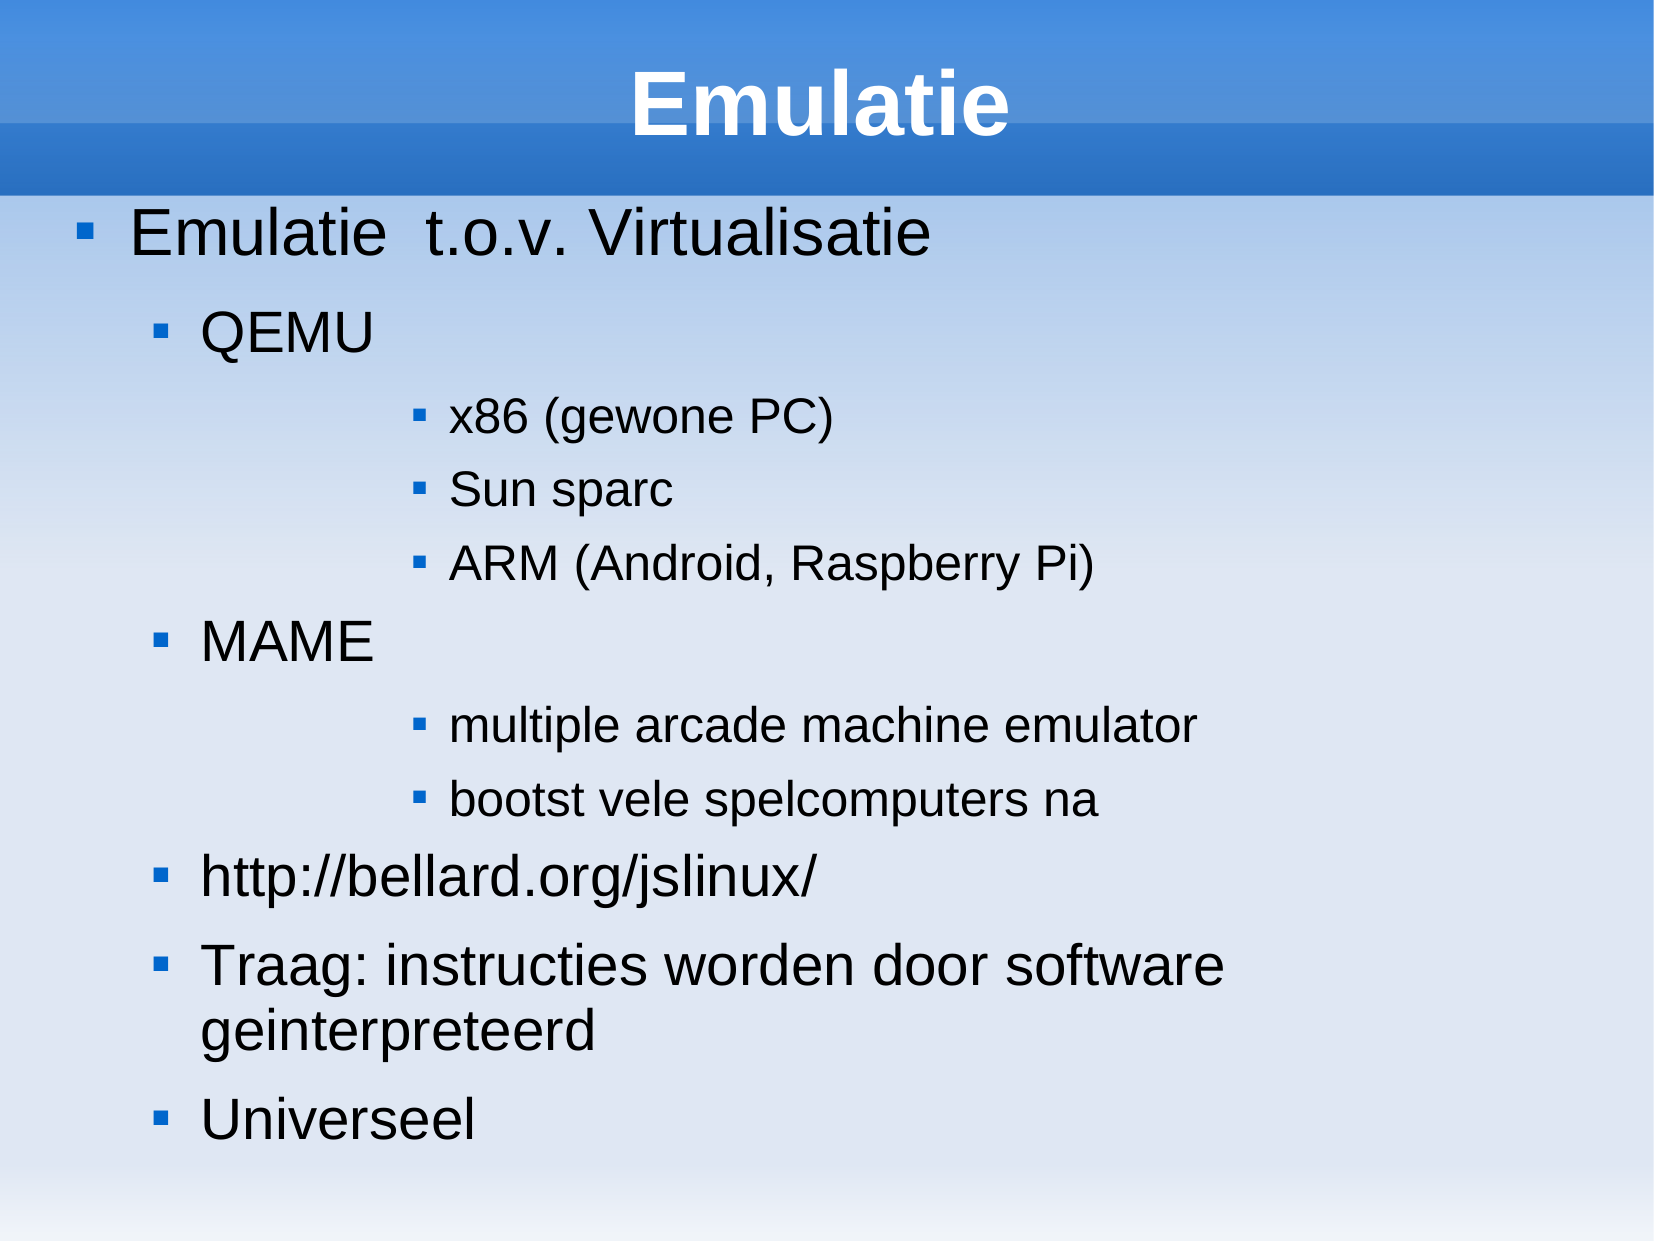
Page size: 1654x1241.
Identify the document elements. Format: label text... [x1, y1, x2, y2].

picture [0, 0, 1654, 1241]
title Emulatie [76, 7, 1565, 200]
list Emulatie t.o.v. Virtualisatie QEMU x86 (gewone PC) Sun sparc ARM (Android, Raspberry Pi) MAME multiple arcade machine emulator bootst vele spelcomputers na http://bellard.org/jslinux/ Traag: instructies worden door software geinterpreteerd Universeel [59, 195, 1548, 1152]
